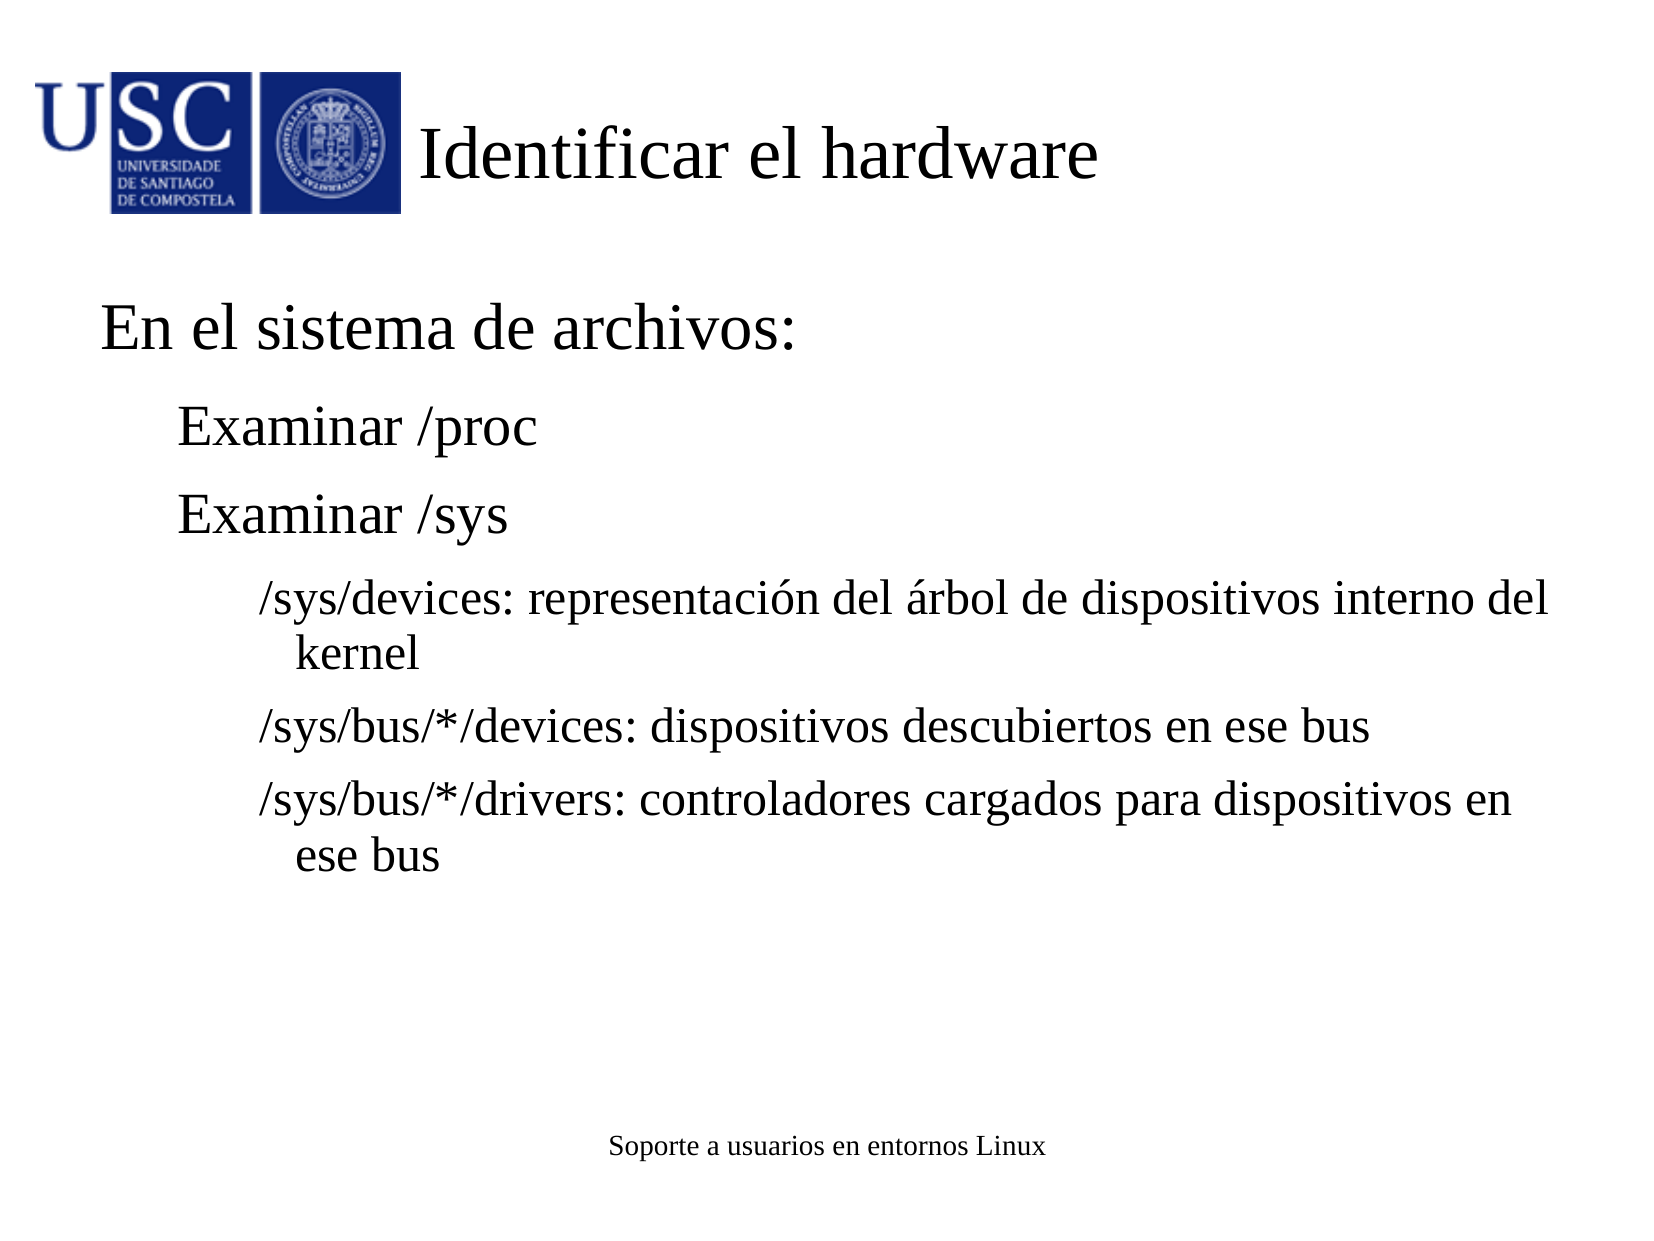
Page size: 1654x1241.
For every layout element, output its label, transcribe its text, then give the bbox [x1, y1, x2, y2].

title Identificar el hardware [418, 49, 1571, 257]
list En el sistema de archivos: Examinar /proc Examinar /sys /sys/devices: representación del árbol de dispositivos interno del kernel /sys/bus/*/devices: dispositivos descubiertos en ese bus /sys/bus/*/drivers: controladores cargados para dispositivos en ese bus [82, 290, 1571, 1109]
picture [35, 72, 401, 214]
